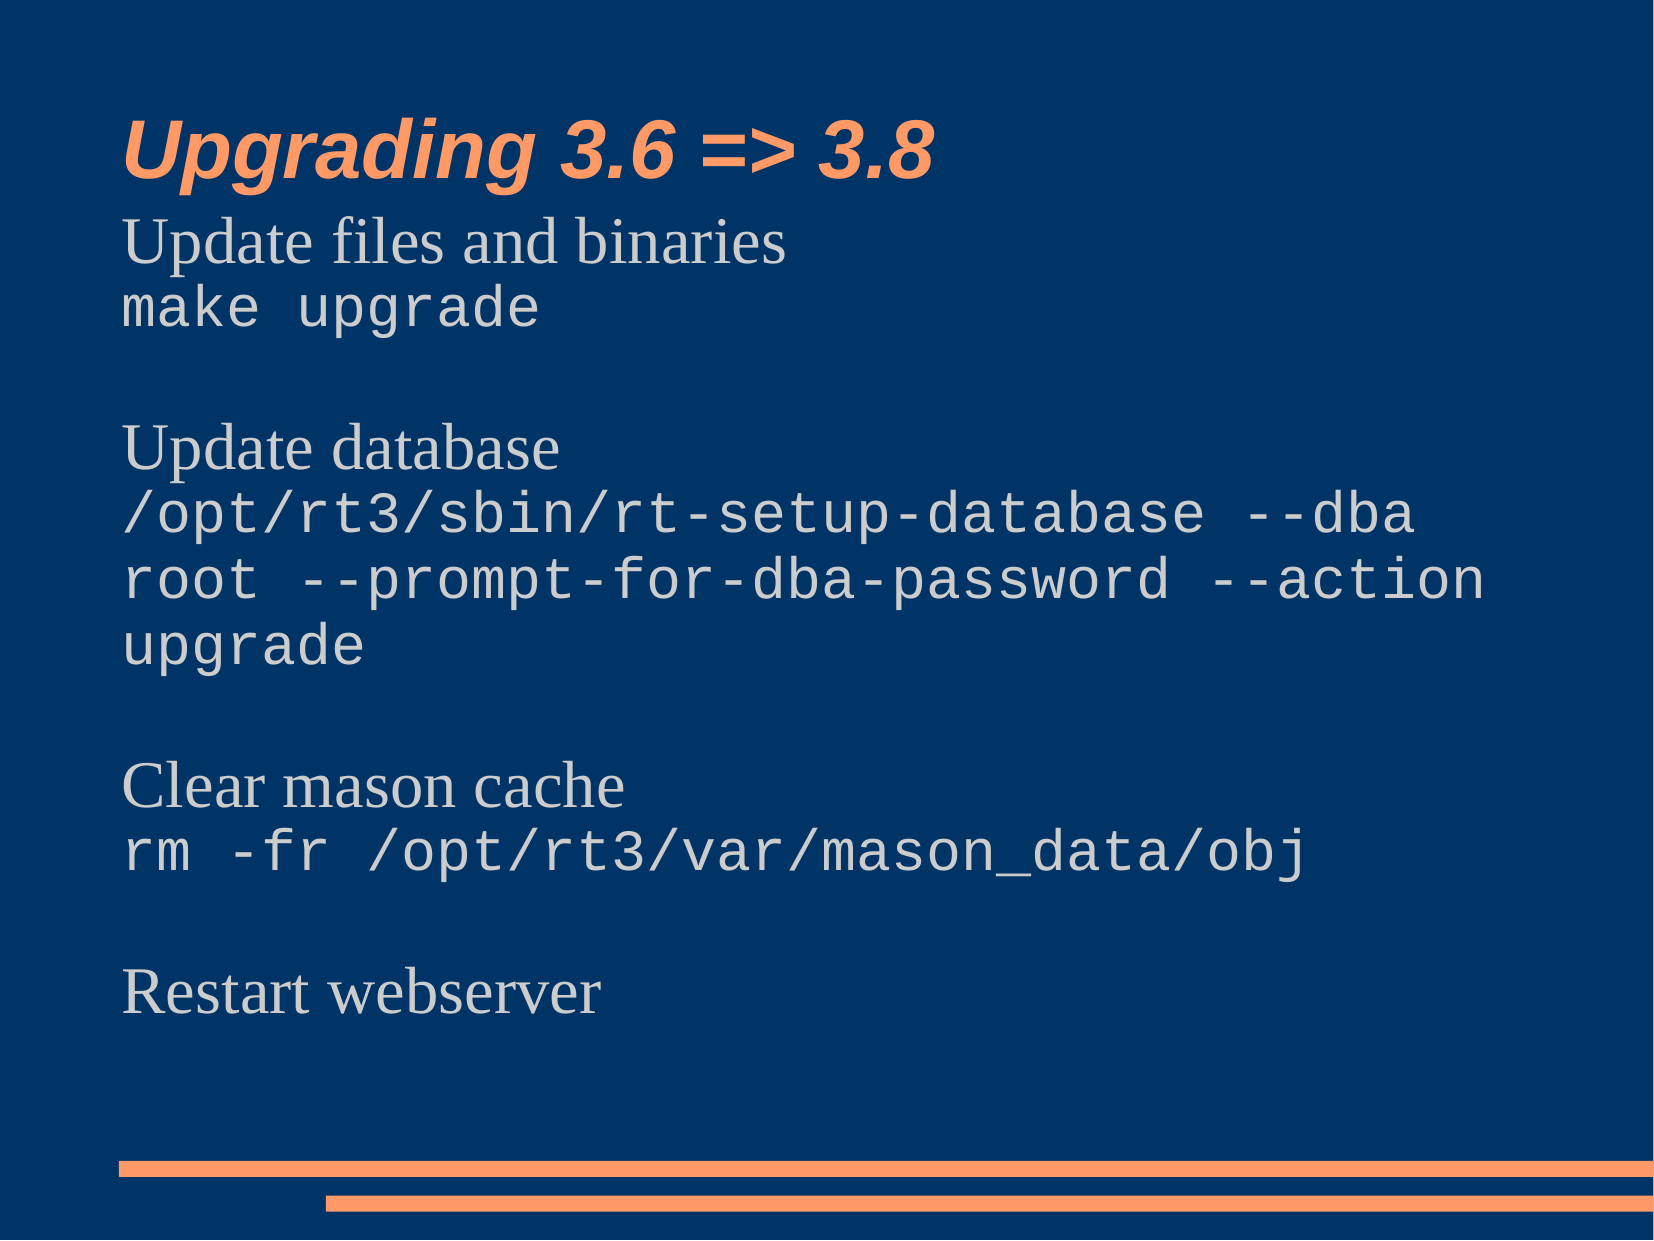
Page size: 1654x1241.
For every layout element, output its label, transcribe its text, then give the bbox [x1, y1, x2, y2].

subtitle Update files and binaries make upgrade Update database /opt/rt3/sbin/rt-setup-database --dba root --prompt-for-dba-password --action upgrade Clear mason cache rm -fr /opt/rt3/var/mason_data/obj Restart webserver [121, 203, 1561, 1241]
title Upgrading 3.6 => 3.8 [121, 46, 1534, 203]
